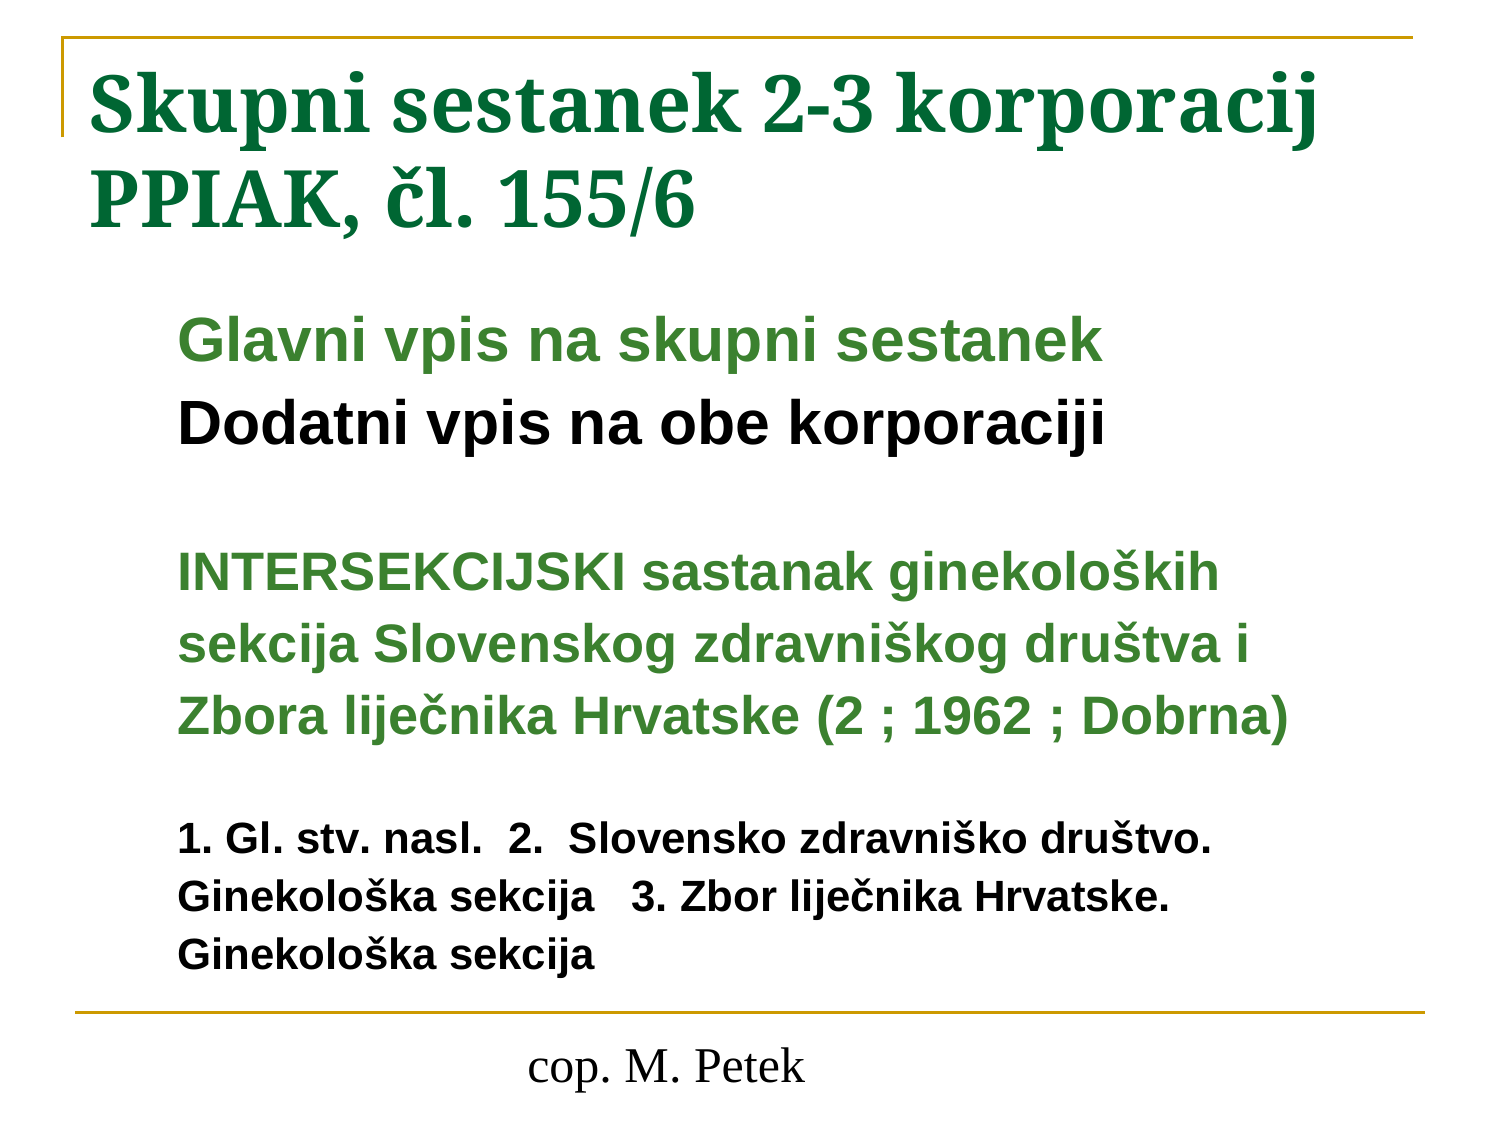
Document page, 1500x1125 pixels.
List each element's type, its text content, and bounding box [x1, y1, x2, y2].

list Glavni vpis na skupni sestanek Dodatni vpis na obe korporaciji INTERSEKCIJSKI sastanak ginekoloških sekcija Slovenskog zdravniškog društva i Zbora liječnika Hrvatske (2 ; 1962 ; Dobrna) 1. Gl. stv. nasl. 2. Slovensko zdravniško društvo. Ginekološka sekcija 3. Zbor liječnika Hrvatske. Ginekološka sekcija [162, 299, 1438, 1083]
title Skupni sestanek 2-3 korporacij PPIAK, čl. 155/6 [75, 45, 1426, 252]
